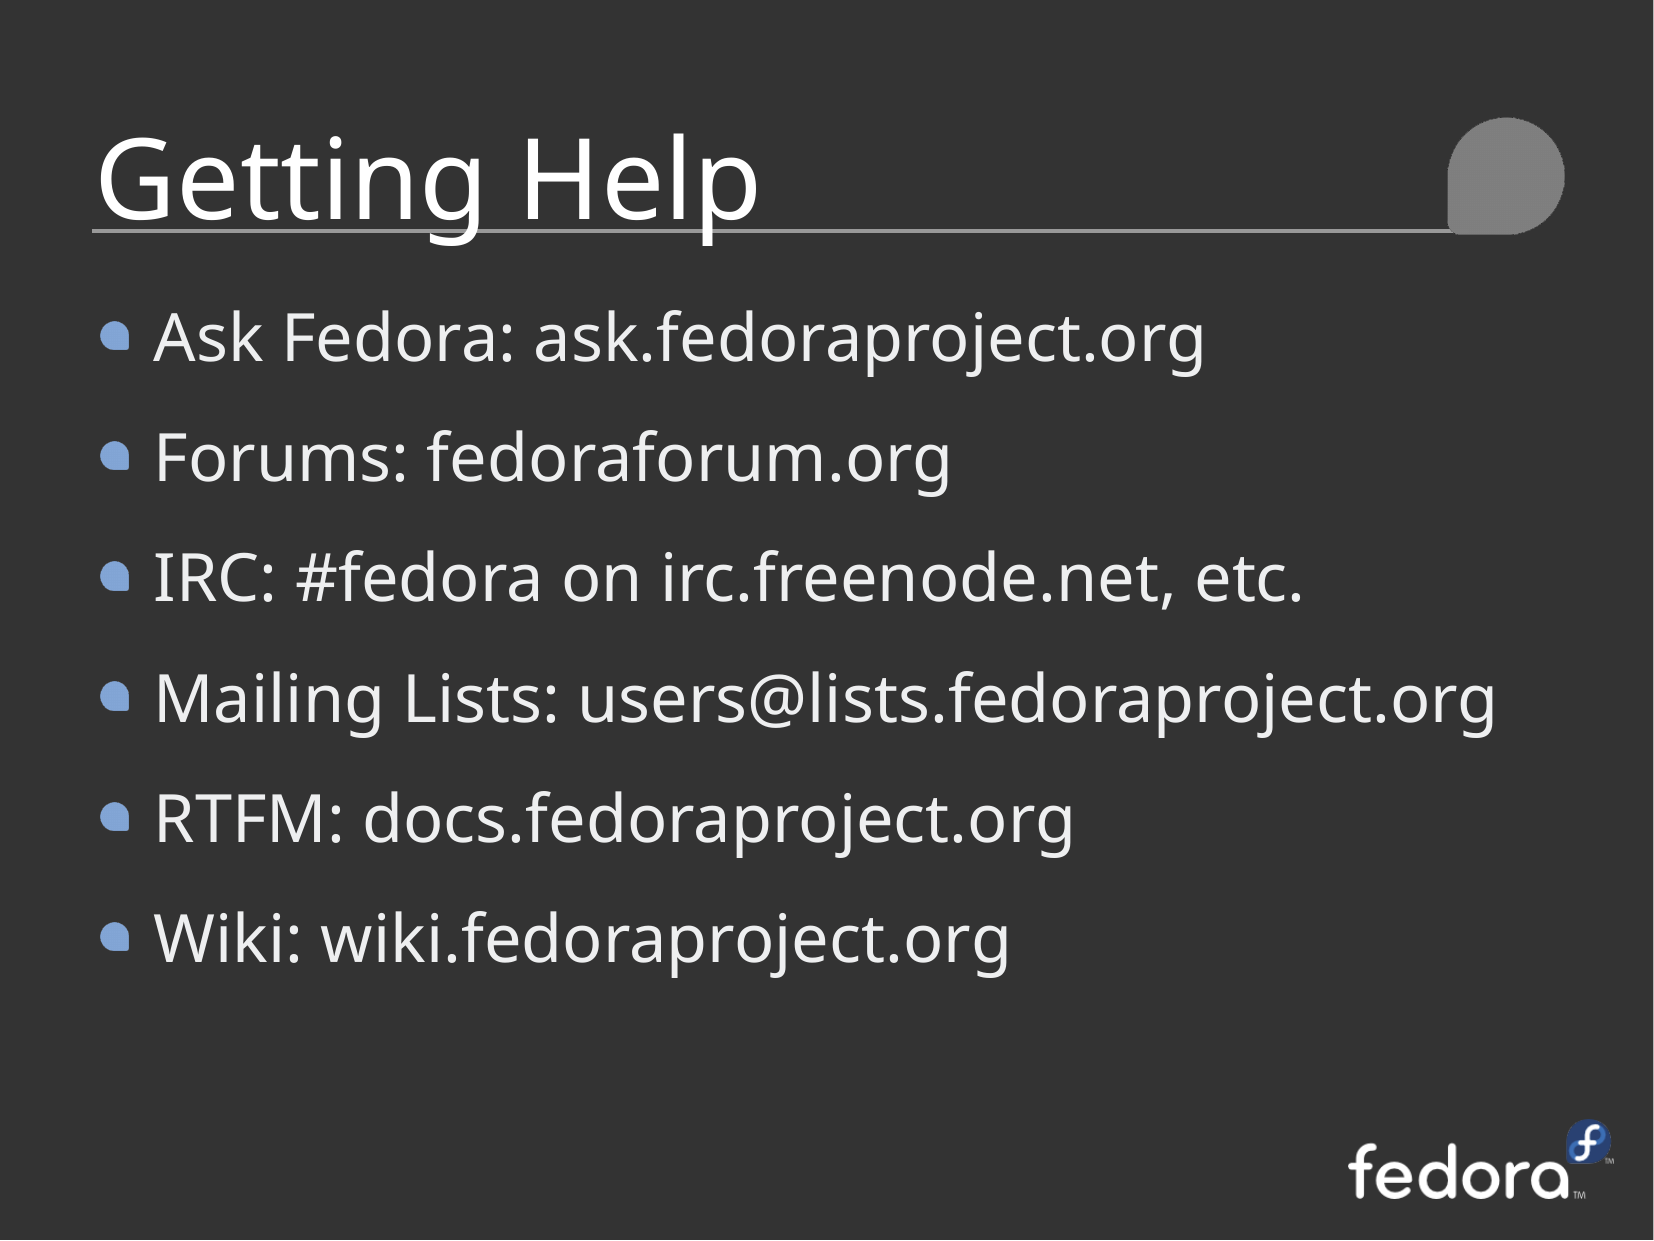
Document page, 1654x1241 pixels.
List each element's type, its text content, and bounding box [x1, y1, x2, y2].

title Getting Help [94, 100, 1426, 251]
picture [1348, 1119, 1614, 1199]
list Ask Fedora: ask.fedoraproject.org Forums: fedoraforum.org IRC: #fedora on irc.freenode.net, etc. Mailing Lists: users@lists.fedoraproject.org RTFM: docs.fedoraproject.org Wiki: wiki.fedoraproject.org [82, 290, 1571, 1094]
picture [1447, 117, 1565, 235]
